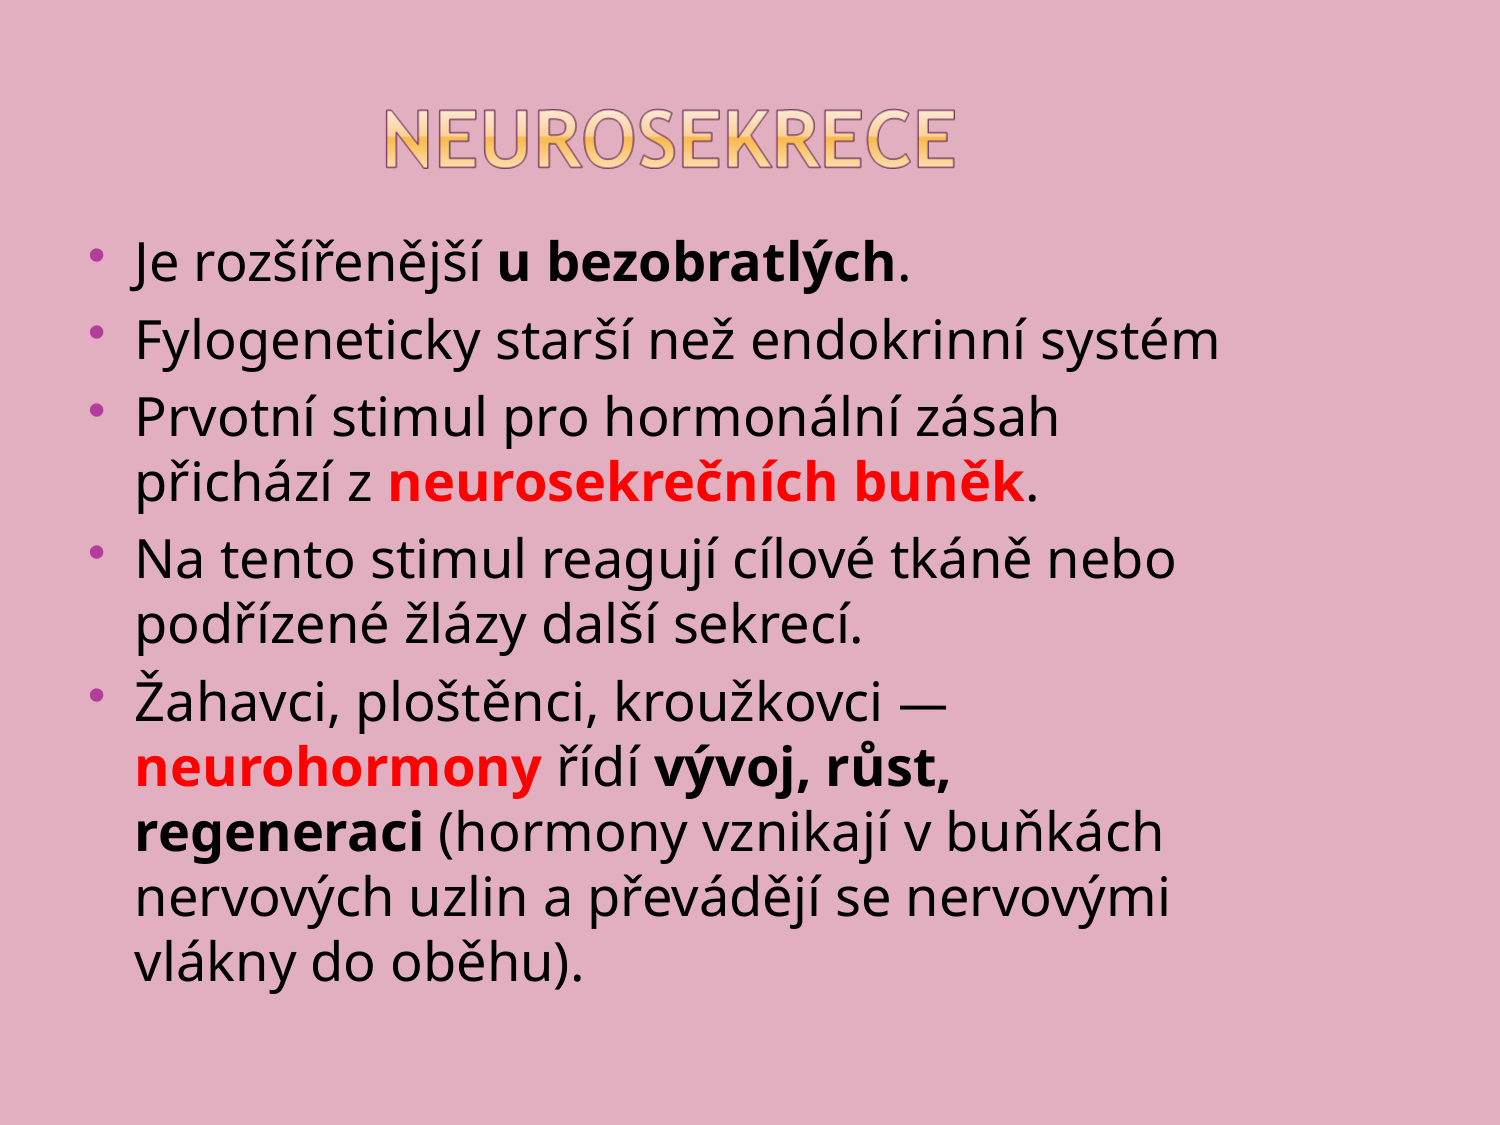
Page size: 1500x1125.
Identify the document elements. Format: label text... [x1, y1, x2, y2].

text_box [75, 53, 1264, 234]
list Je rozšířenější u bezobratlých. Fylogeneticky starší než endokrinní systém Prvotní stimul pro hormonální zásah přichází z neurosekrečních buněk. Na tento stimul reagují cílové tkáně nebo podřízené žlázy další sekrecí. Žahavci, ploštěnci, kroužkovci — neurohormony řídí vývoj, růst, regeneraci (hormony vznikají v buňkách nervových uzlin a převádějí se nervovými vlákny do oběhu). [75, 220, 1263, 1060]
